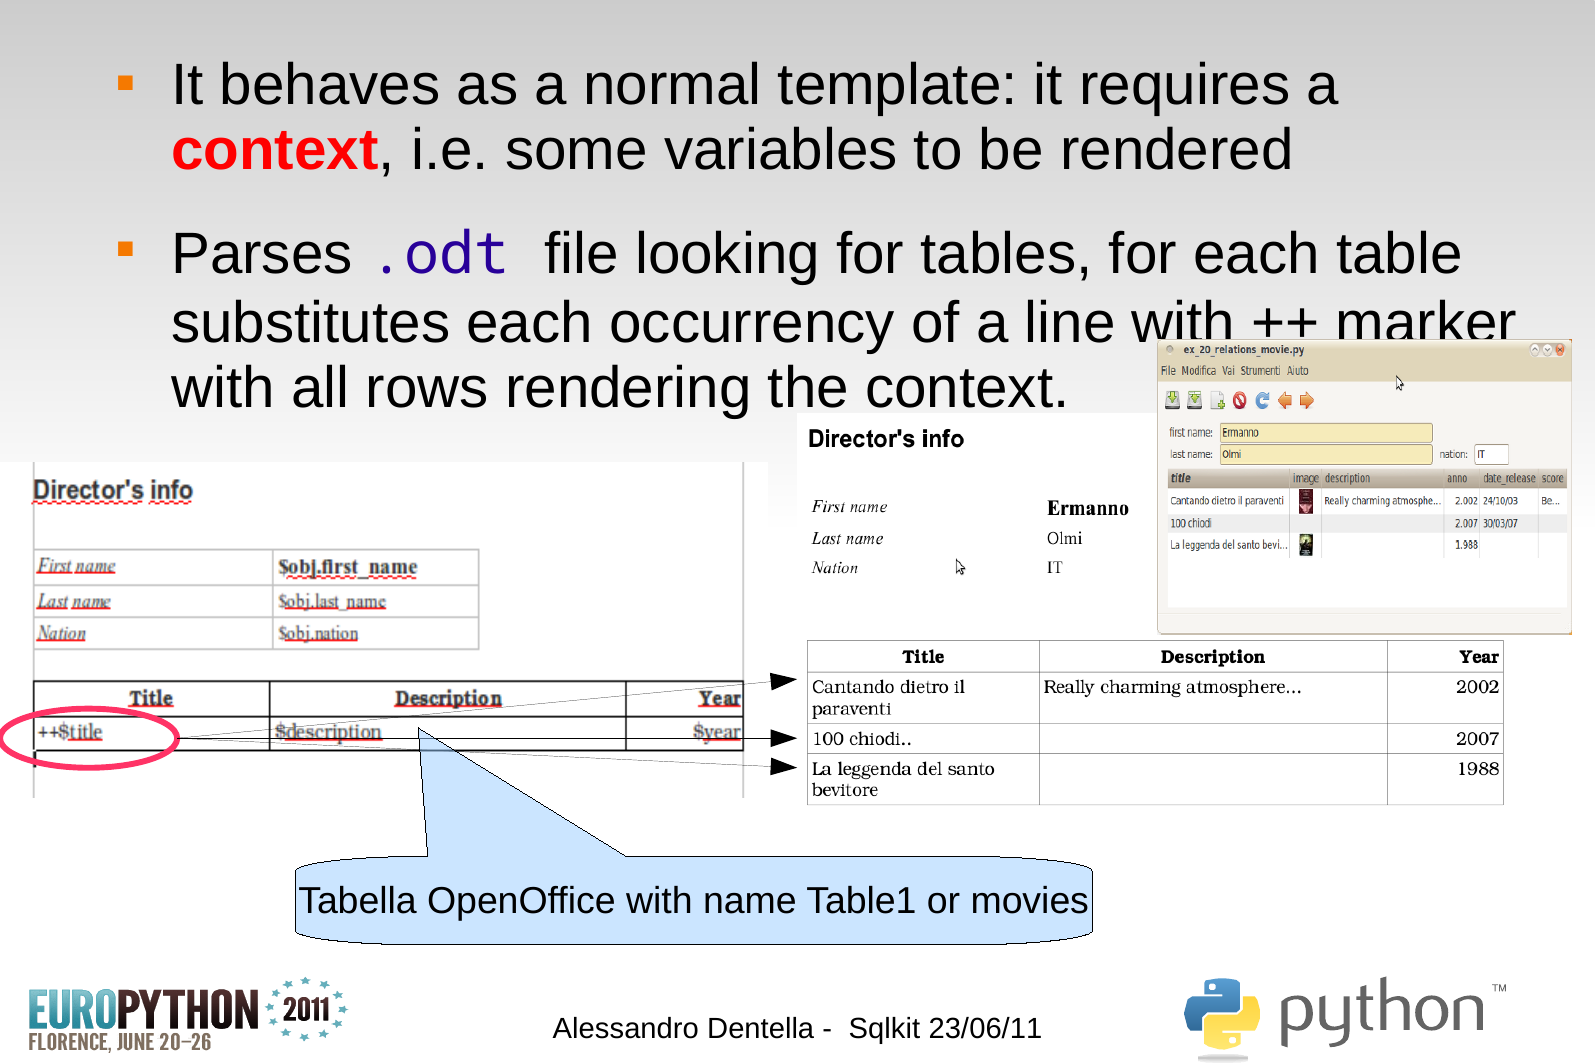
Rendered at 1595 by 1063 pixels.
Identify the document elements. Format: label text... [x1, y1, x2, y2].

picture [460, 752, 768, 798]
list It behaves as a normal template: it requires a context, i.e. some variables to be rendered Parses .odt file looking for tables, for each table substitutes each occurrency of a line with ++ marker with all rows rendering the context. [100, 51, 1536, 739]
picture [0, 739, 423, 798]
picture [439, 739, 768, 766]
picture [1157, 339, 1572, 635]
text_box Tabella OpenOffice with name Table1 or movies [295, 727, 1093, 945]
picture [29, 974, 355, 1058]
picture [191, 683, 768, 738]
text_box [0, 708, 178, 768]
picture [218, 739, 419, 749]
picture [0, 462, 768, 737]
picture [797, 739, 1536, 827]
